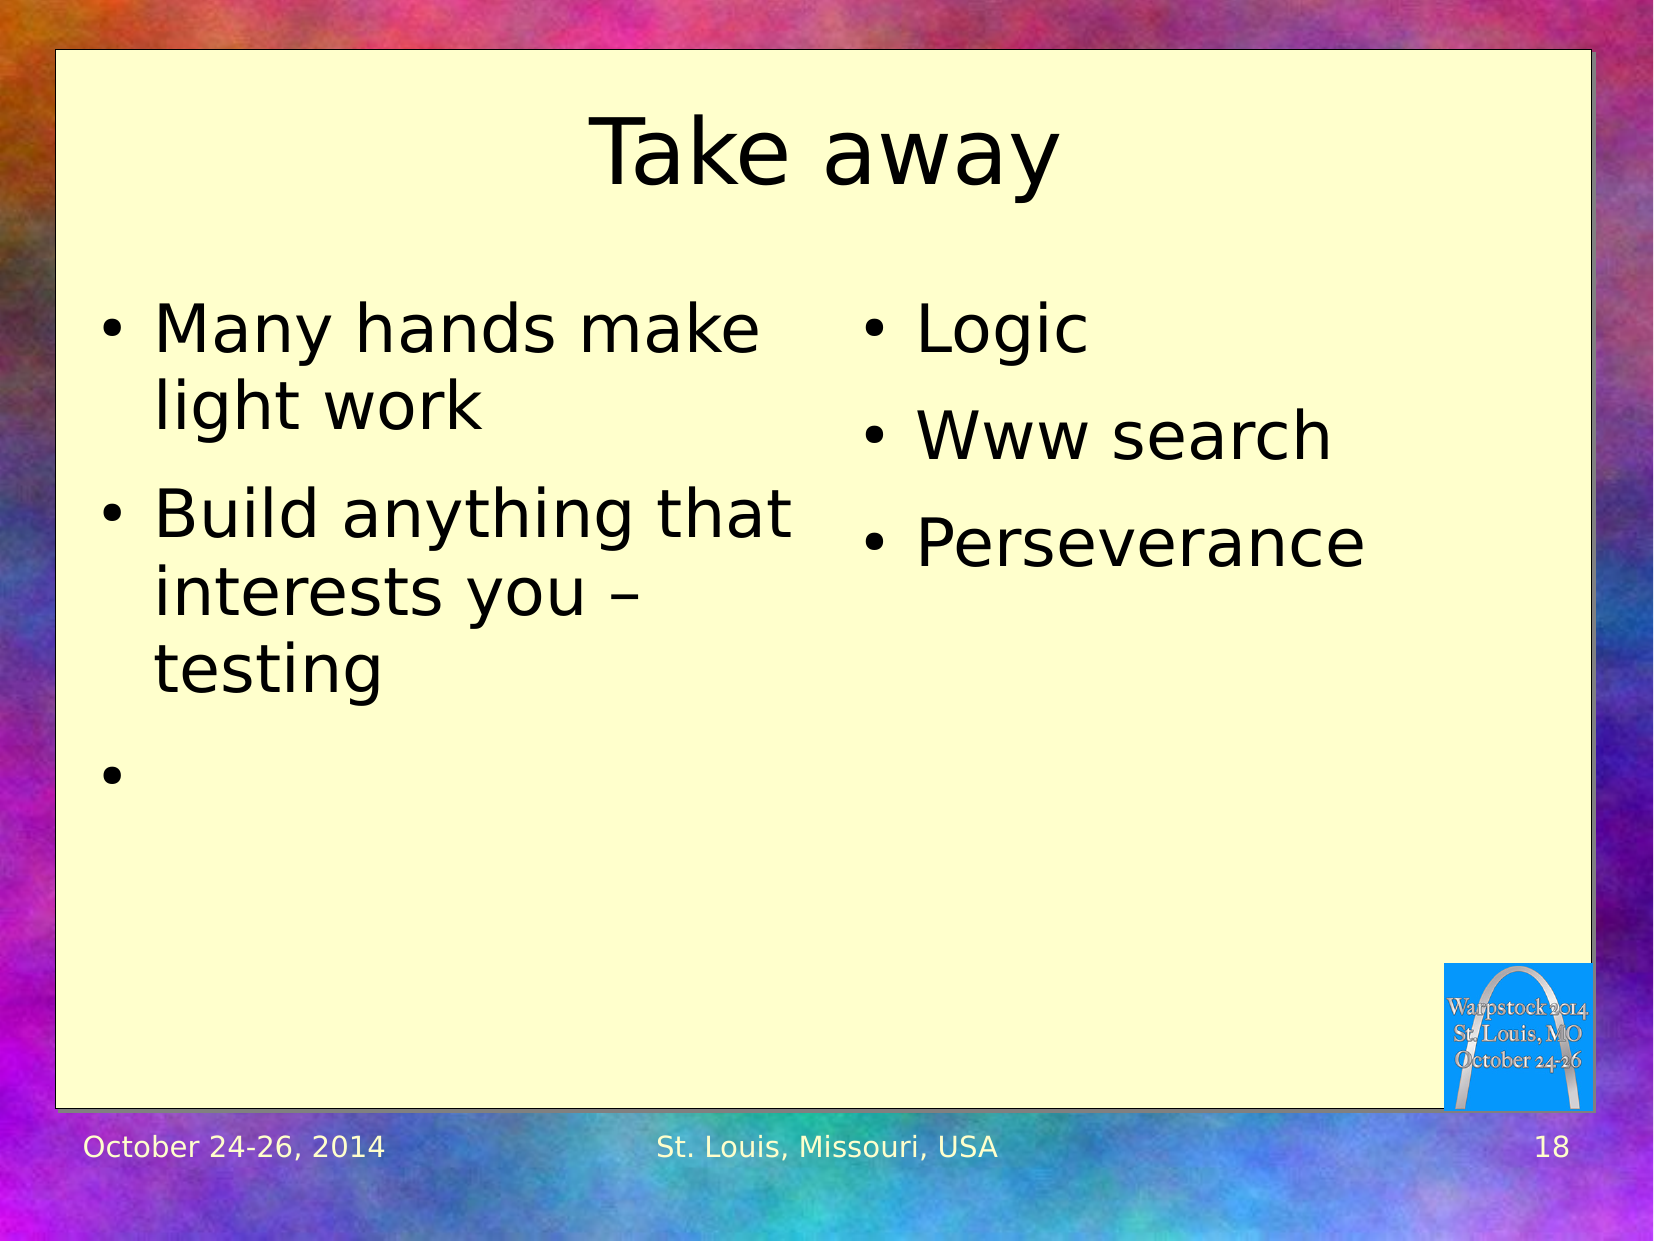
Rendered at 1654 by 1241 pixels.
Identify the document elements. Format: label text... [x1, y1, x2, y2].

title Take away [82, 49, 1571, 257]
picture [0, 0, 1654, 1241]
list Many hands make light work Build anything that interests you – testing [82, 290, 809, 1109]
list Logic Www search Perseverance [844, 290, 1571, 1109]
